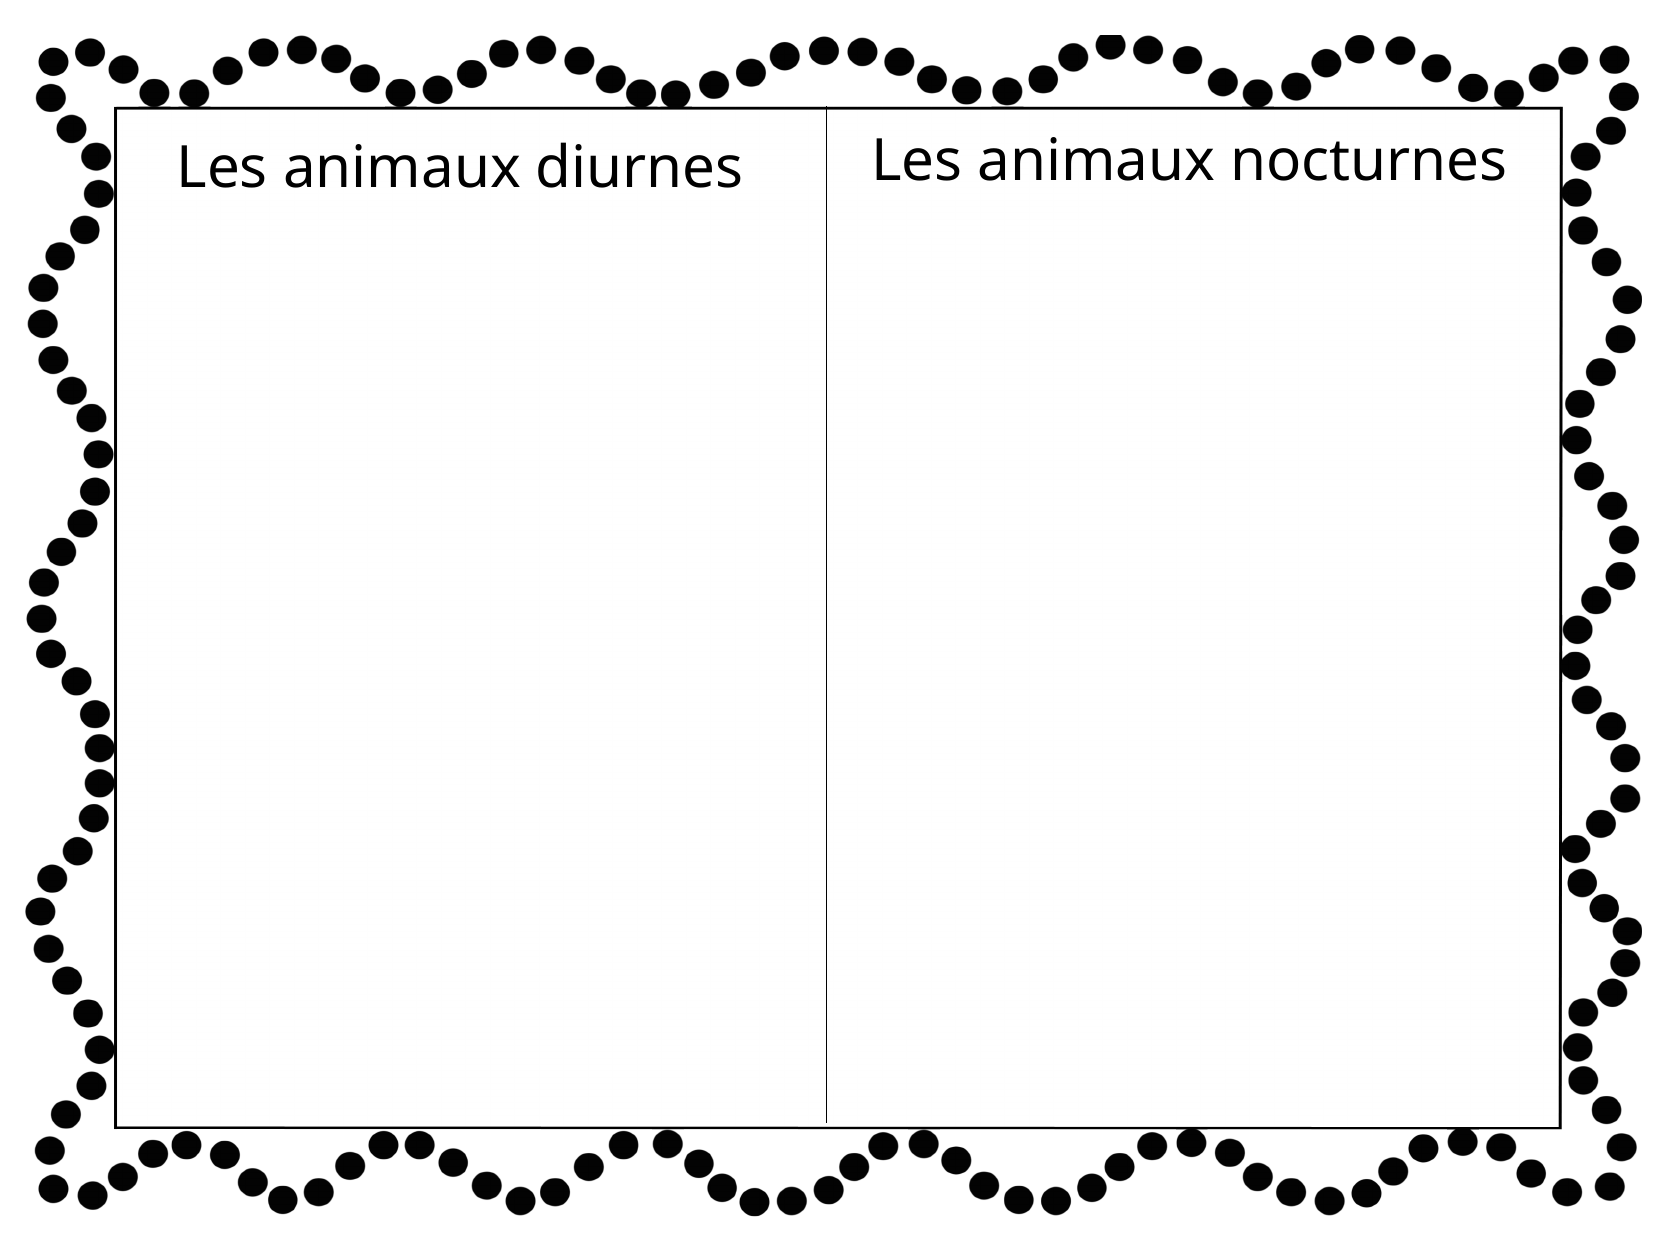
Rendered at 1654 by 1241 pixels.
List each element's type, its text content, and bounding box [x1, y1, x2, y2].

text_box Les animaux nocturnes [856, 110, 1524, 201]
text_box Les animaux diurnes [161, 118, 756, 209]
picture [25, 35, 1642, 1217]
